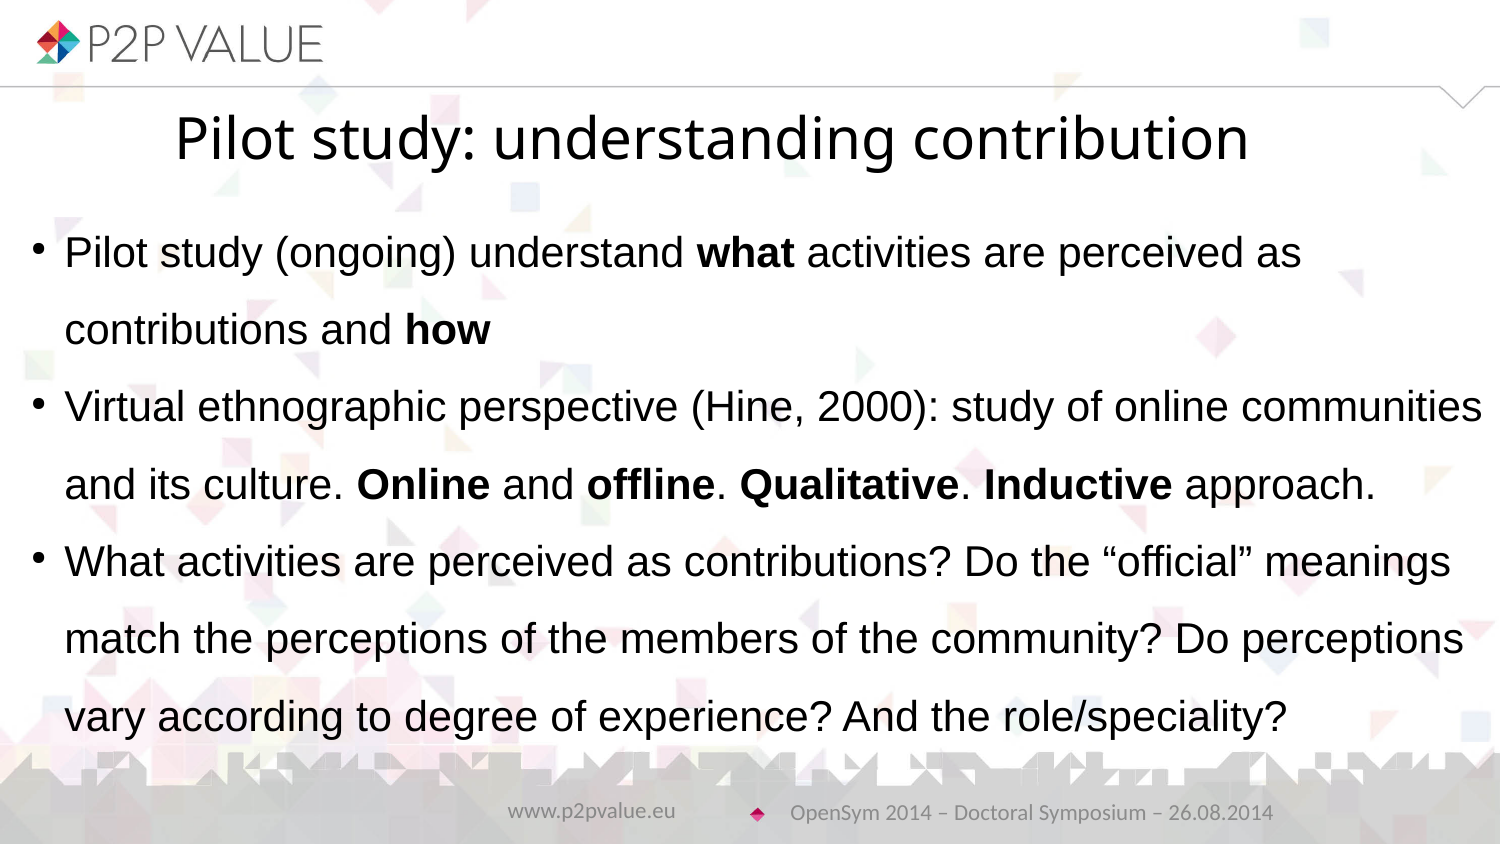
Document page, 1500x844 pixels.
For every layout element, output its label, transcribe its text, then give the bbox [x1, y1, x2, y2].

picture [0, 0, 1500, 844]
title Pilot study: understanding contribution [60, 92, 1366, 181]
subtitle Pilot study (ongoing) understand what activities are perceived as contributions and how Virtual ethnographic perspective (Hine, 2000): study of online communities and its culture. Online and offline. Qualitative. Inductive approach. What activities are perceived as contributions? Do the “official” meanings match the perceptions of the members of the community? Do perceptions vary according to degree of experience? And the role/speciality? [17, 191, 1500, 766]
text_box www.p2pvalue.eu [501, 789, 720, 829]
text_box OpenSym 2014 – Doctoral Symposium – 26.08.2014 [777, 788, 1470, 834]
